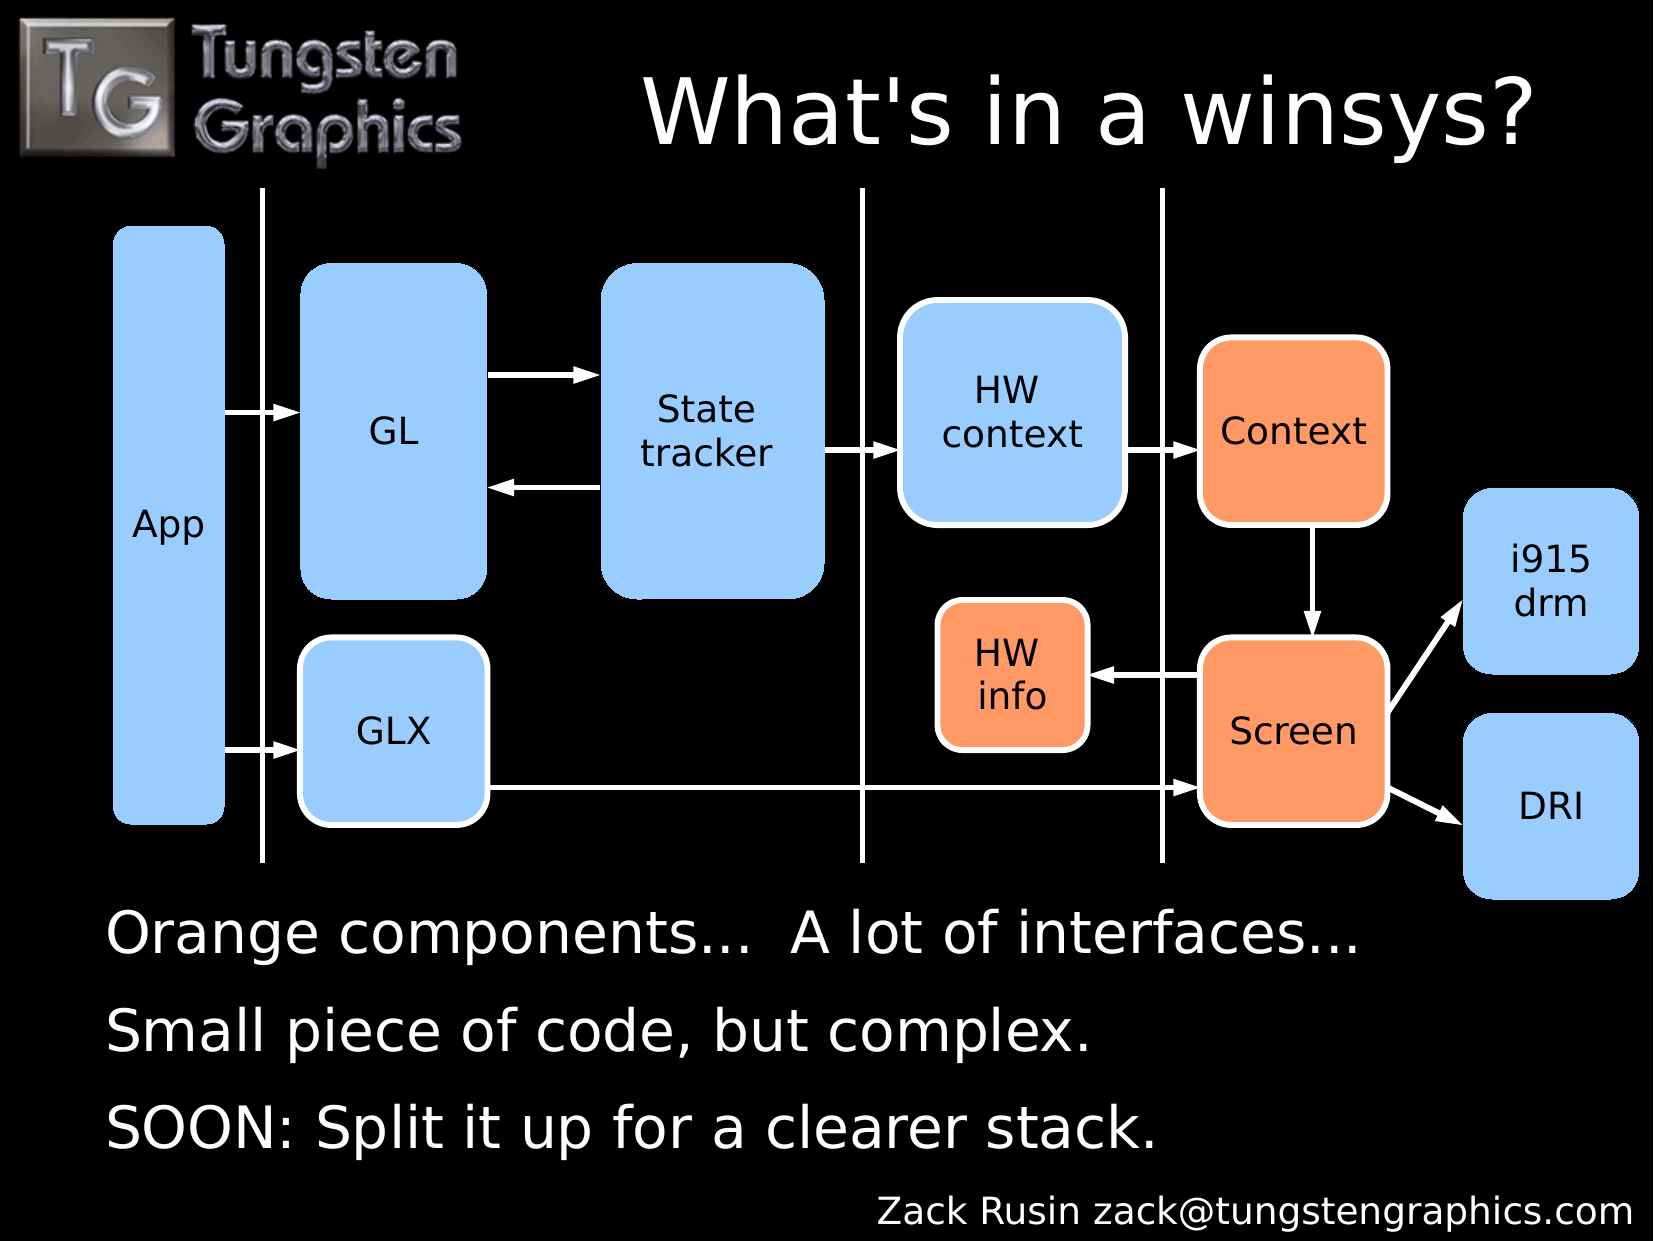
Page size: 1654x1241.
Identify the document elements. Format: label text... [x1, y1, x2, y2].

text_box App [112, 225, 226, 826]
text_box HW context [900, 300, 1126, 526]
text_box GL [299, 262, 488, 601]
text_box i915 drm [1462, 487, 1640, 676]
text_box Screen [1199, 637, 1388, 826]
list Orange components... A lot of interfaces... Small piece of code, but complex. SOON: Split it up for a clearer stack. [87, 900, 1576, 1163]
text_box DRI [1462, 712, 1640, 901]
picture [0, 0, 555, 188]
text_box HW info [937, 600, 1088, 751]
text_box GLX [299, 637, 488, 826]
text_box Context [1199, 337, 1388, 526]
text_box State tracker [600, 262, 826, 601]
title What's in a winsys? [567, 37, 1613, 188]
text_box Zack Rusin zack@tungstengraphics.com [787, 1182, 1651, 1241]
